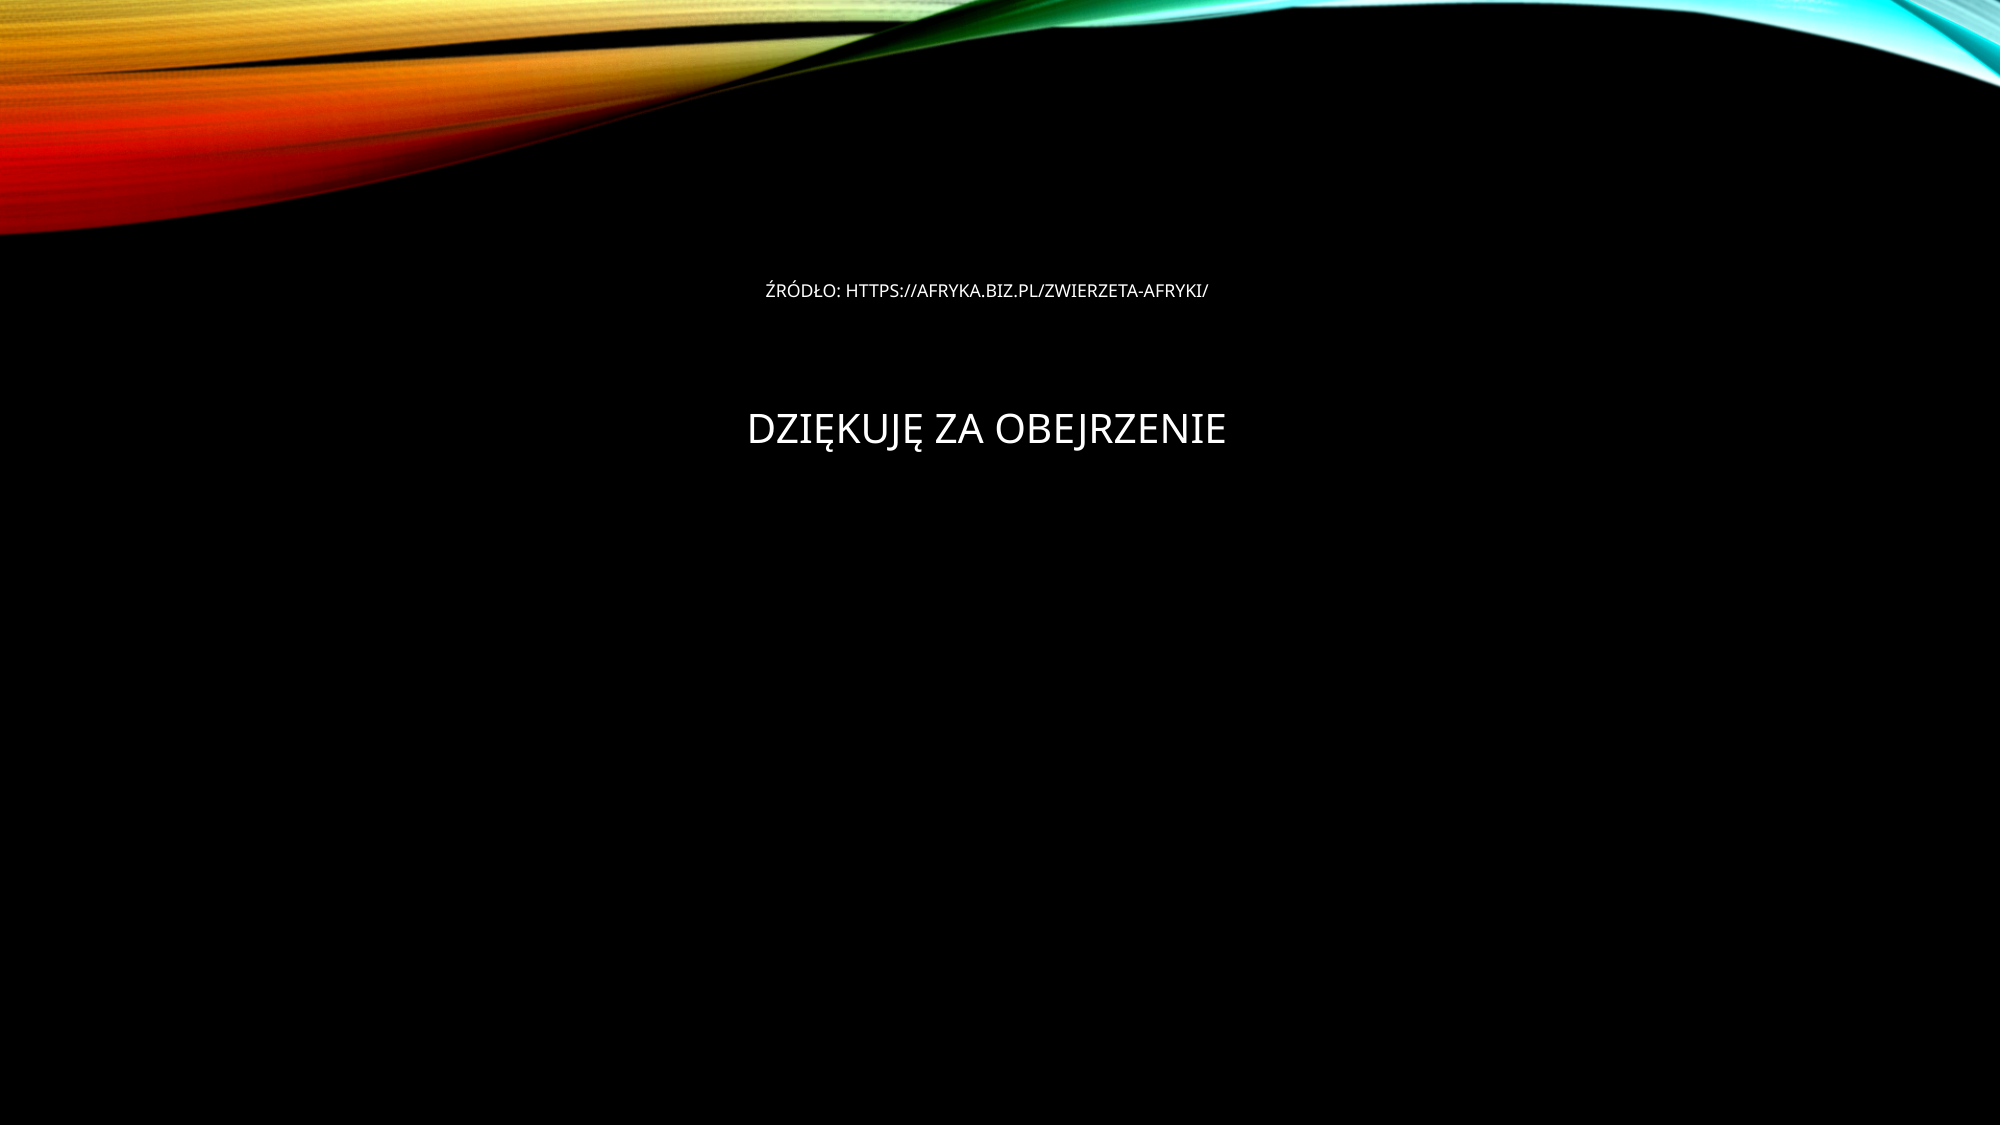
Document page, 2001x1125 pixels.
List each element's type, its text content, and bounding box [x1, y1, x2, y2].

title Źródło: https://afryka.biz.pl/zwierzeta-afryki/ Dziękuję za obejrzenie [0, 62, 1975, 461]
